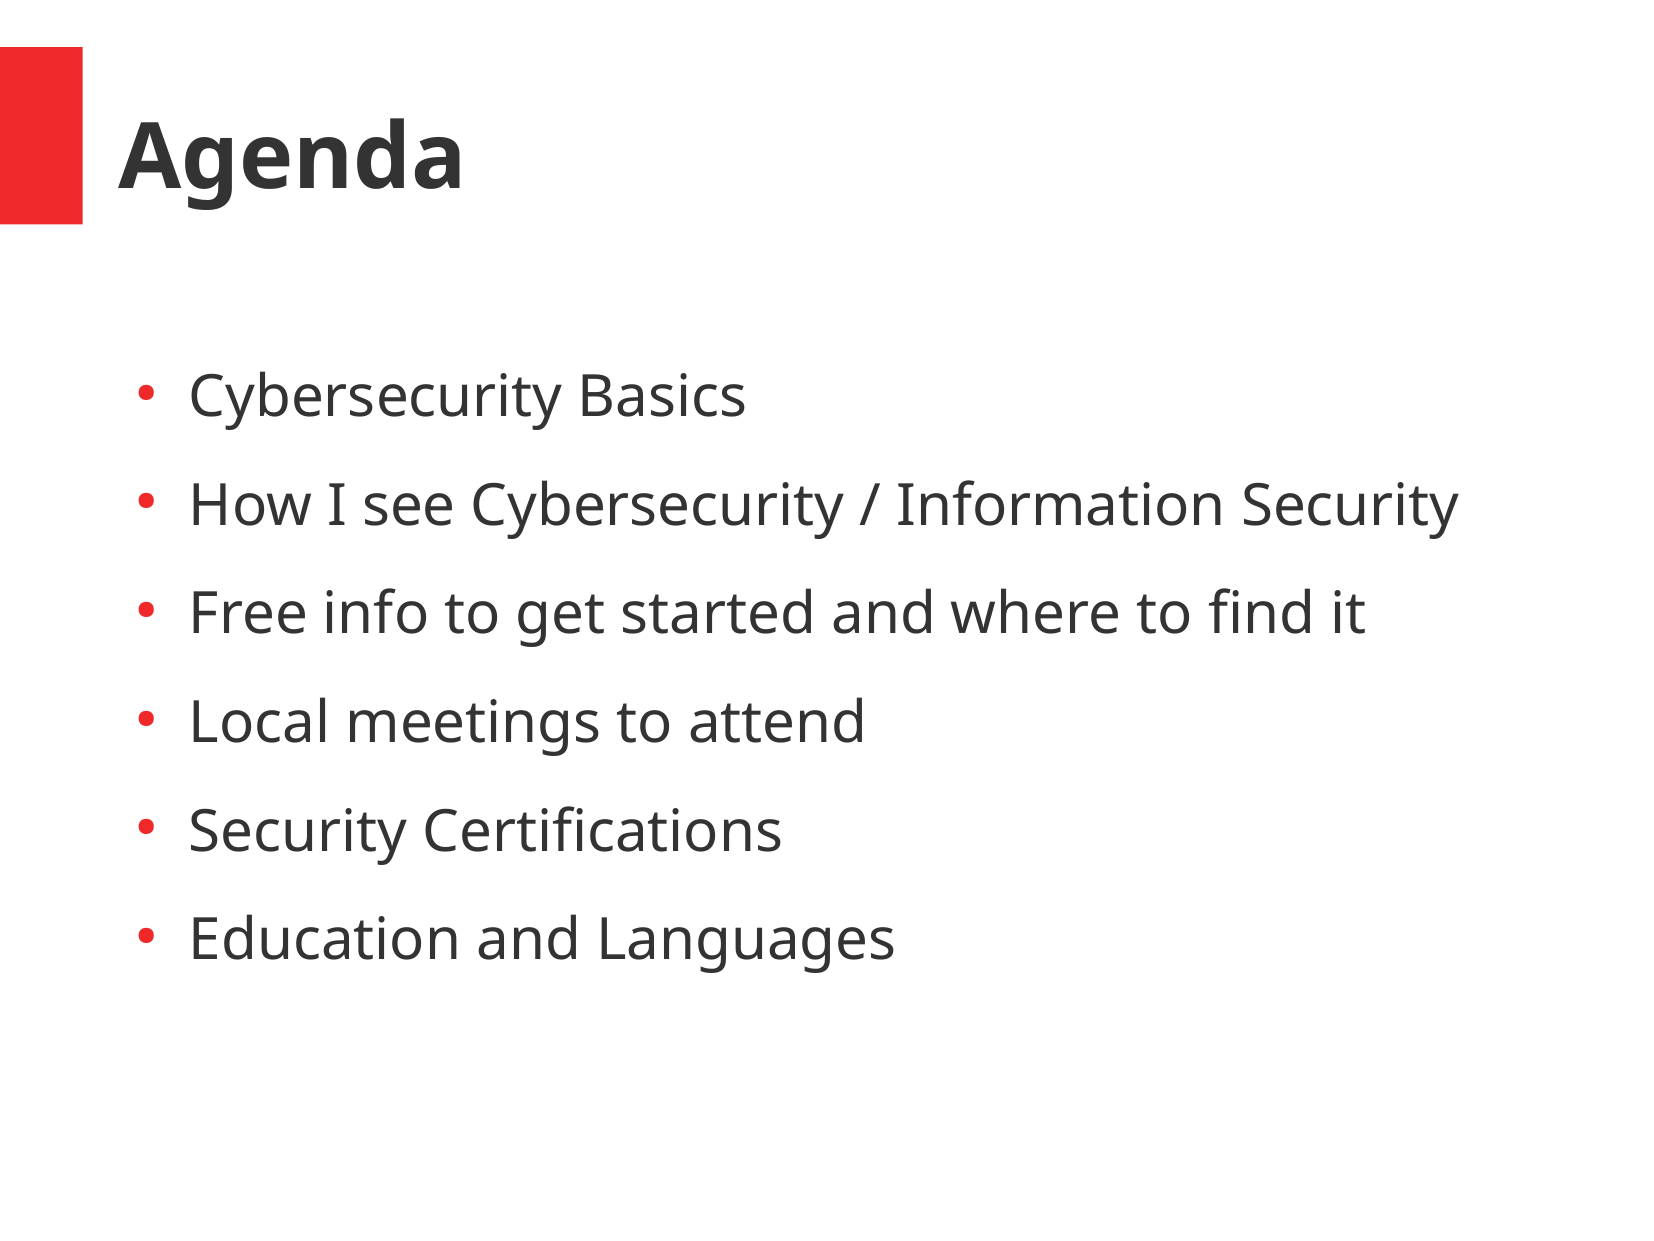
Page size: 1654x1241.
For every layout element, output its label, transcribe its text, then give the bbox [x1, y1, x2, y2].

list Cybersecurity Basics How I see Cybersecurity / Information Security Free info to get started and where to find it Local meetings to attend Security Certifications Education and Languages [118, 354, 1536, 1074]
title Agenda [118, 49, 1571, 257]
